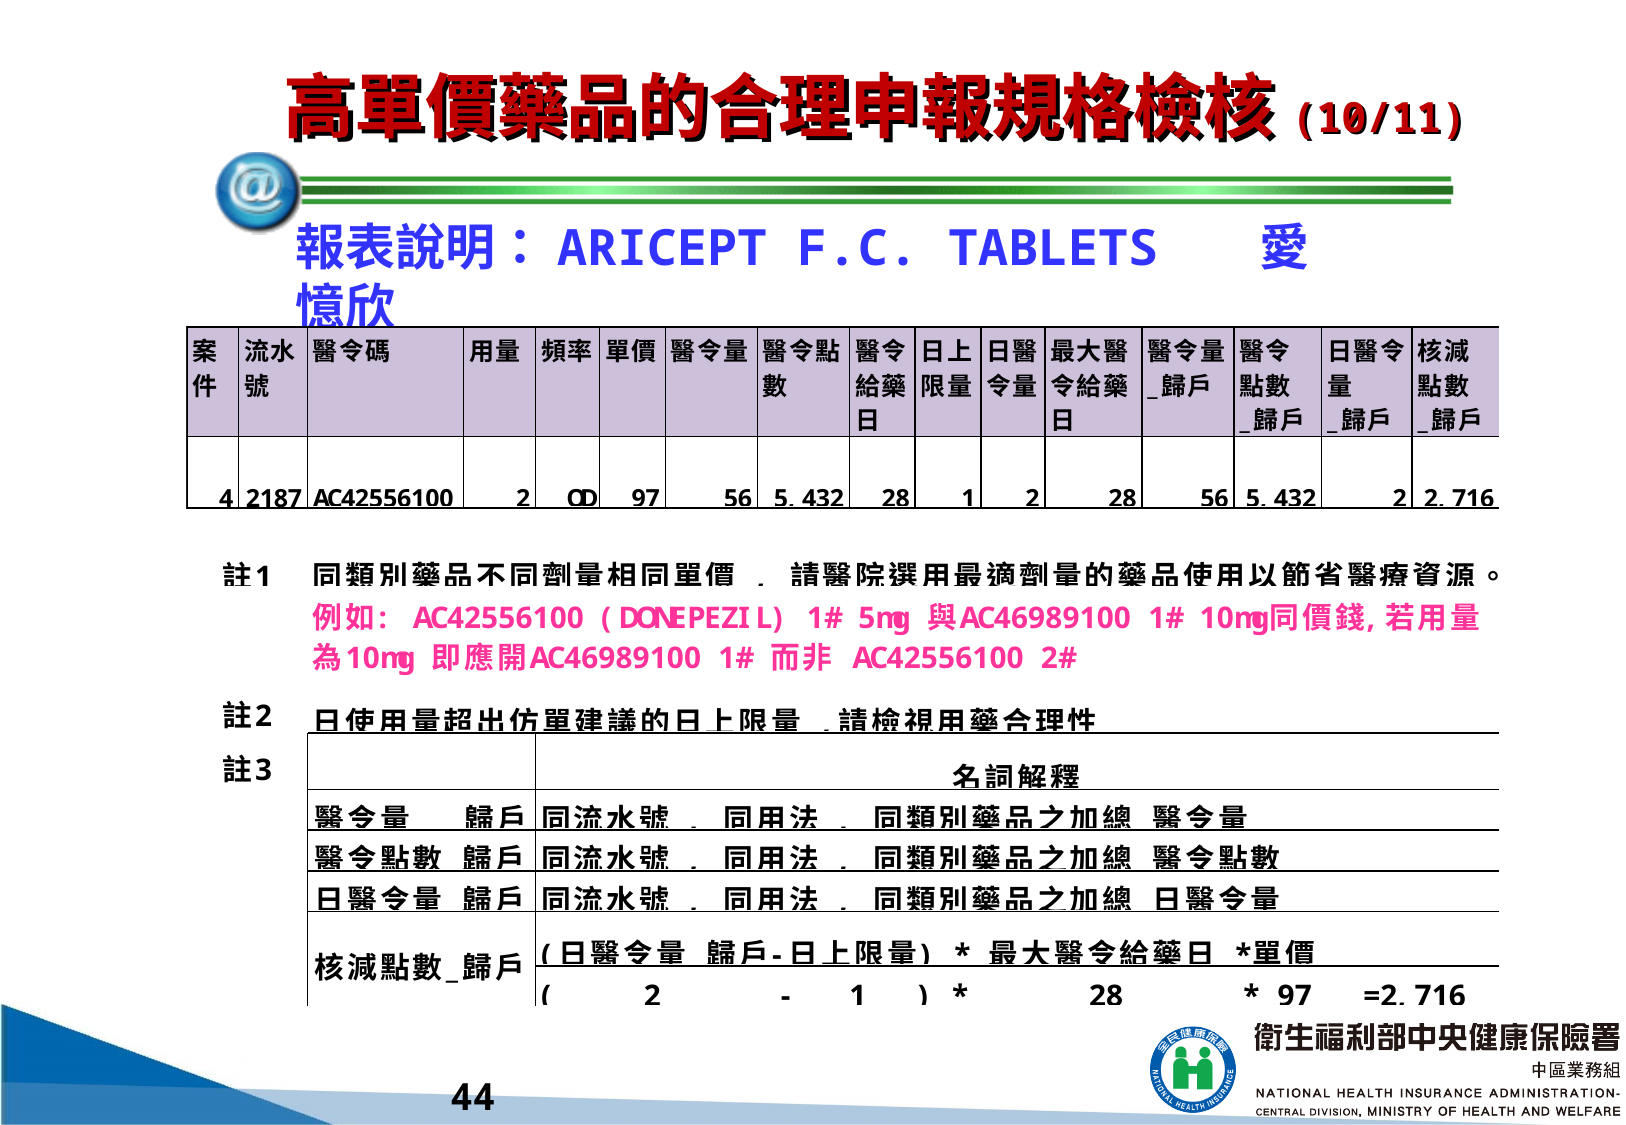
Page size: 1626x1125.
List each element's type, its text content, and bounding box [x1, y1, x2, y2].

title 高單價藥品的合理申報規格檢核(10/11) [268, 10, 1562, 198]
picture [186, 326, 1501, 1008]
text_box [435, 1065, 815, 1125]
text_box 報表說明：ARICEPT F.C. TABLETS 愛憶欣 [281, 208, 1356, 326]
